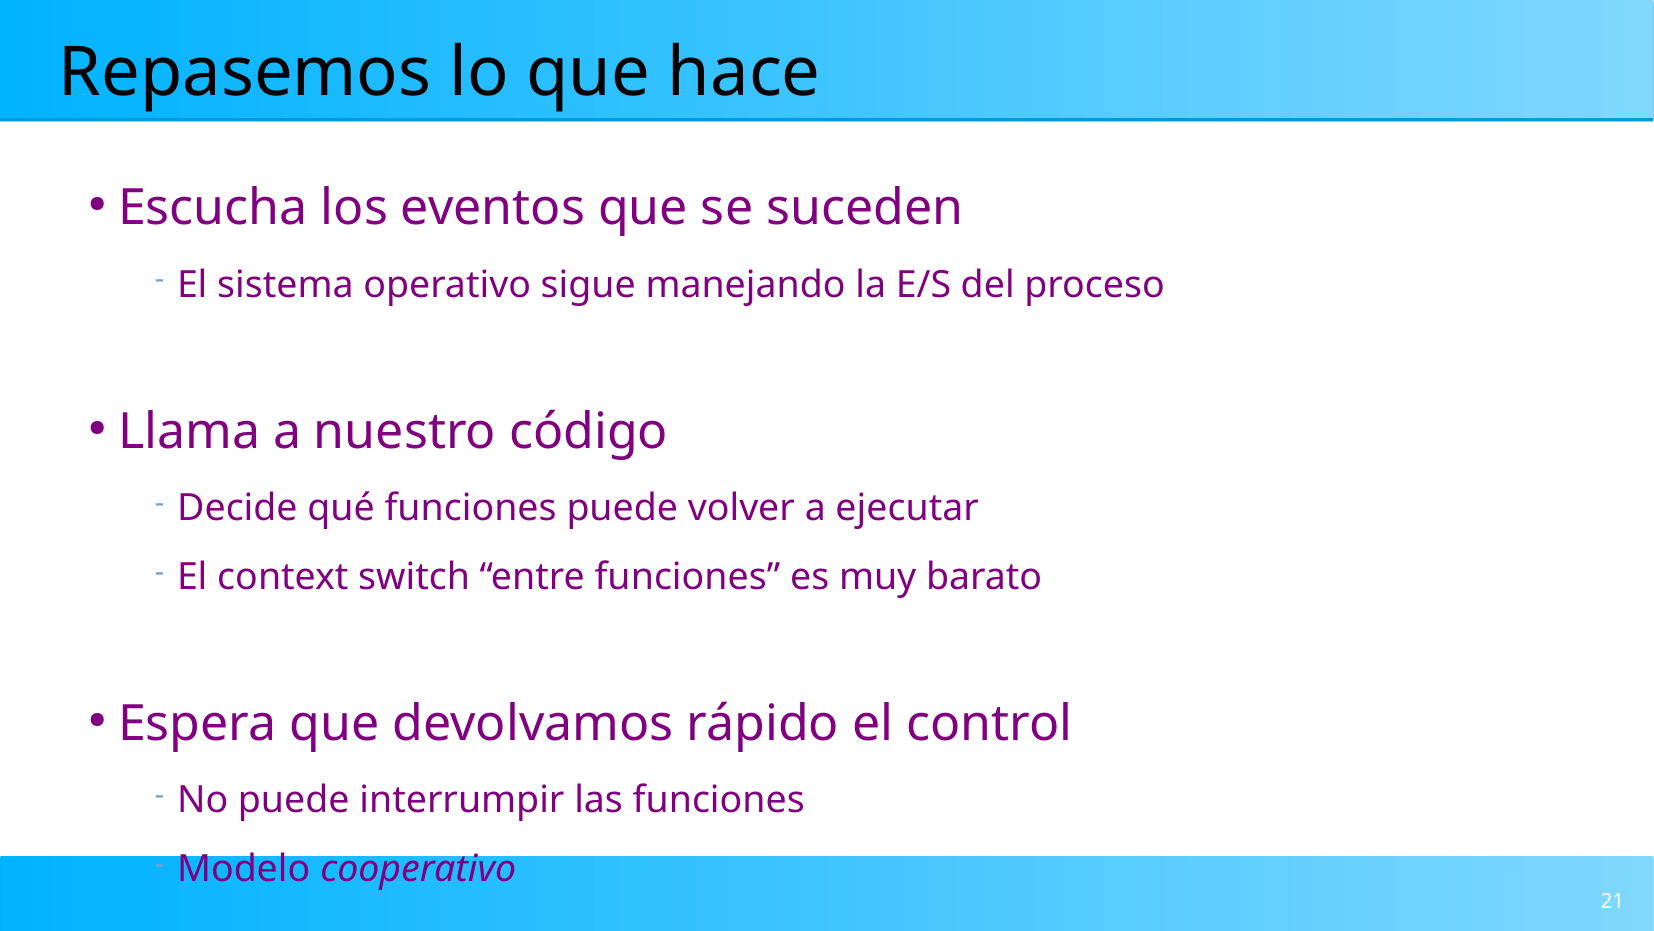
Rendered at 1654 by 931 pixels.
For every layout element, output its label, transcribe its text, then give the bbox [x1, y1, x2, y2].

list Escucha los eventos que se suceden El sistema operativo sigue manejando la E/S del proceso Llama a nuestro código Decide qué funciones puede volver a ejecutar El context switch “entre funciones” es muy barato Espera que devolvamos rápido el control No puede interrumpir las funciones Modelo cooperativo [59, 171, 1595, 851]
title Repasemos lo que hace [59, 29, 1595, 108]
